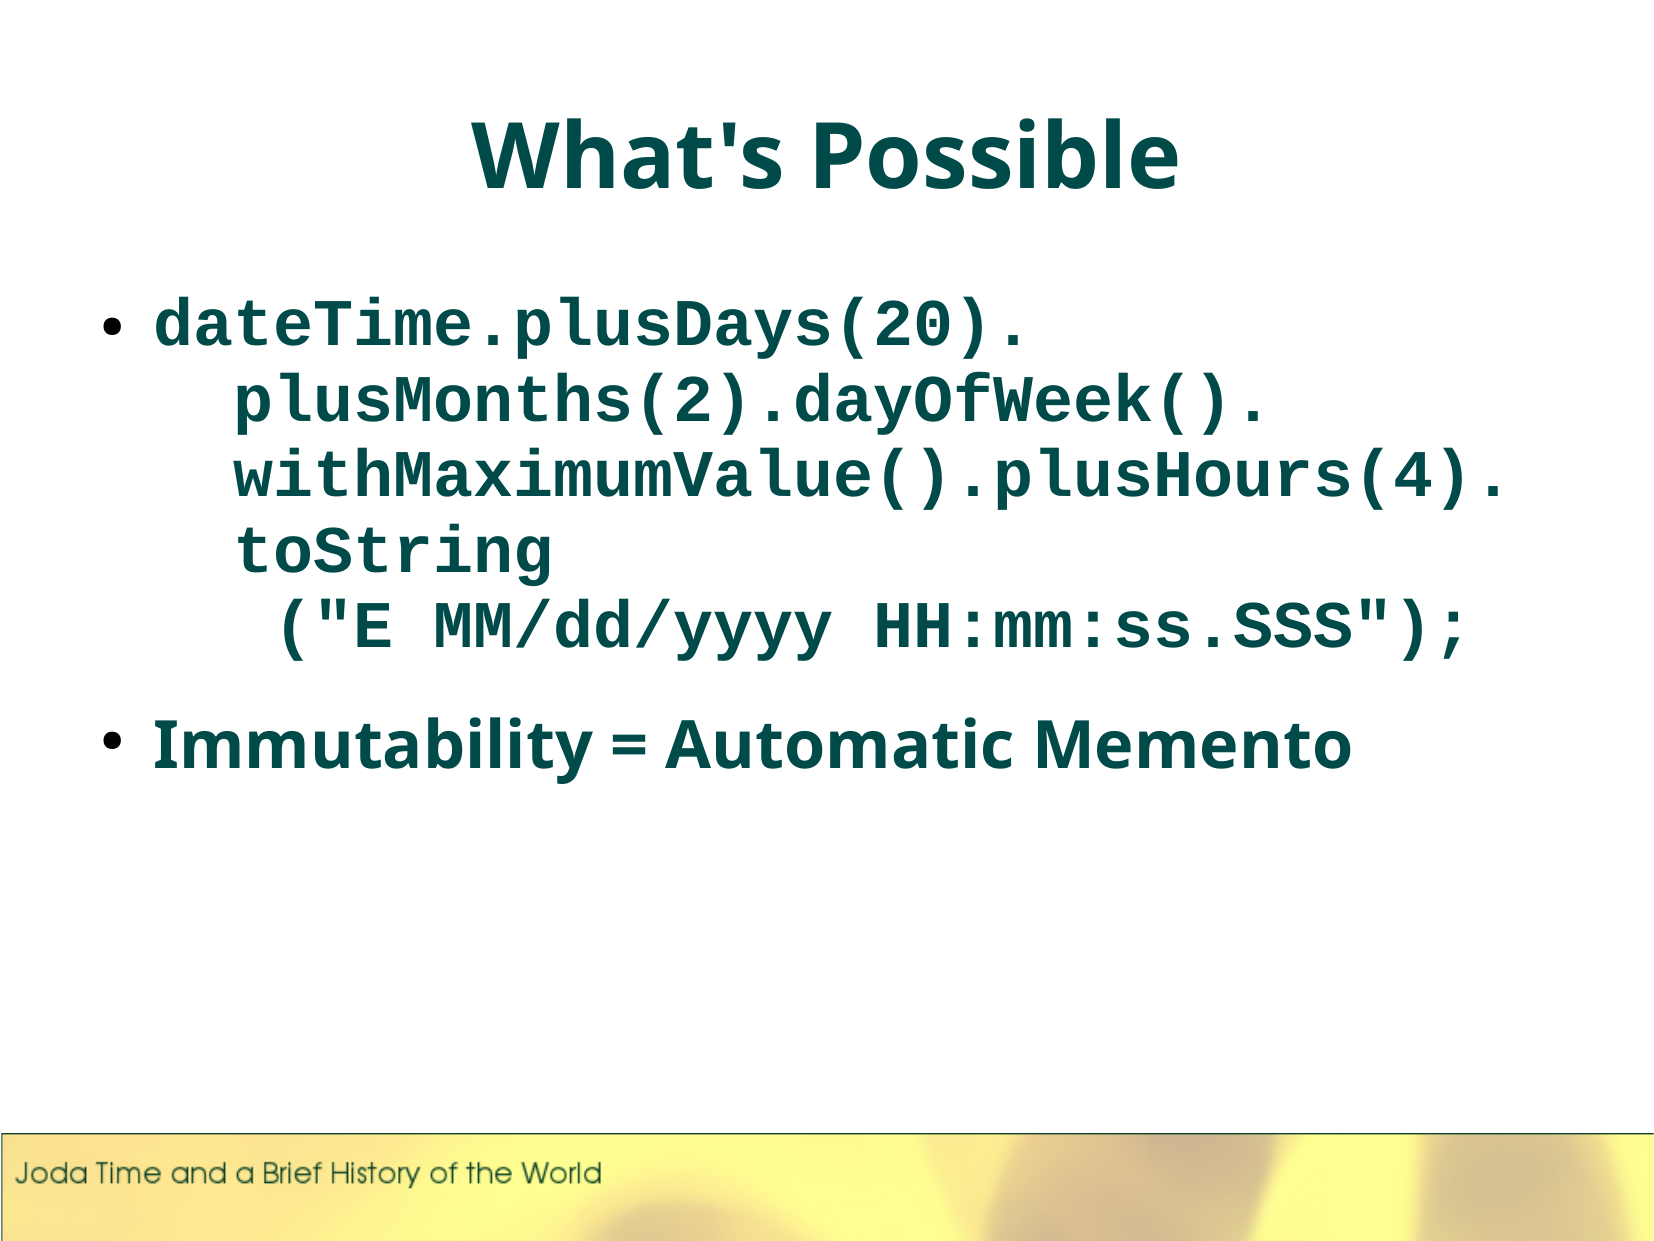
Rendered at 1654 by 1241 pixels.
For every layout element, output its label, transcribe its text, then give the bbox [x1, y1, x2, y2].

title What's Possible [82, 49, 1571, 257]
picture [1, 1133, 1654, 1241]
list dateTime.plusDays(20). plusMonths(2).dayOfWeek(). withMaximumValue().plusHours(4). toString ("E MM/dd/yyyy HH:mm:ss.SSS"); Immutability = Automatic Memento [82, 290, 1571, 1109]
